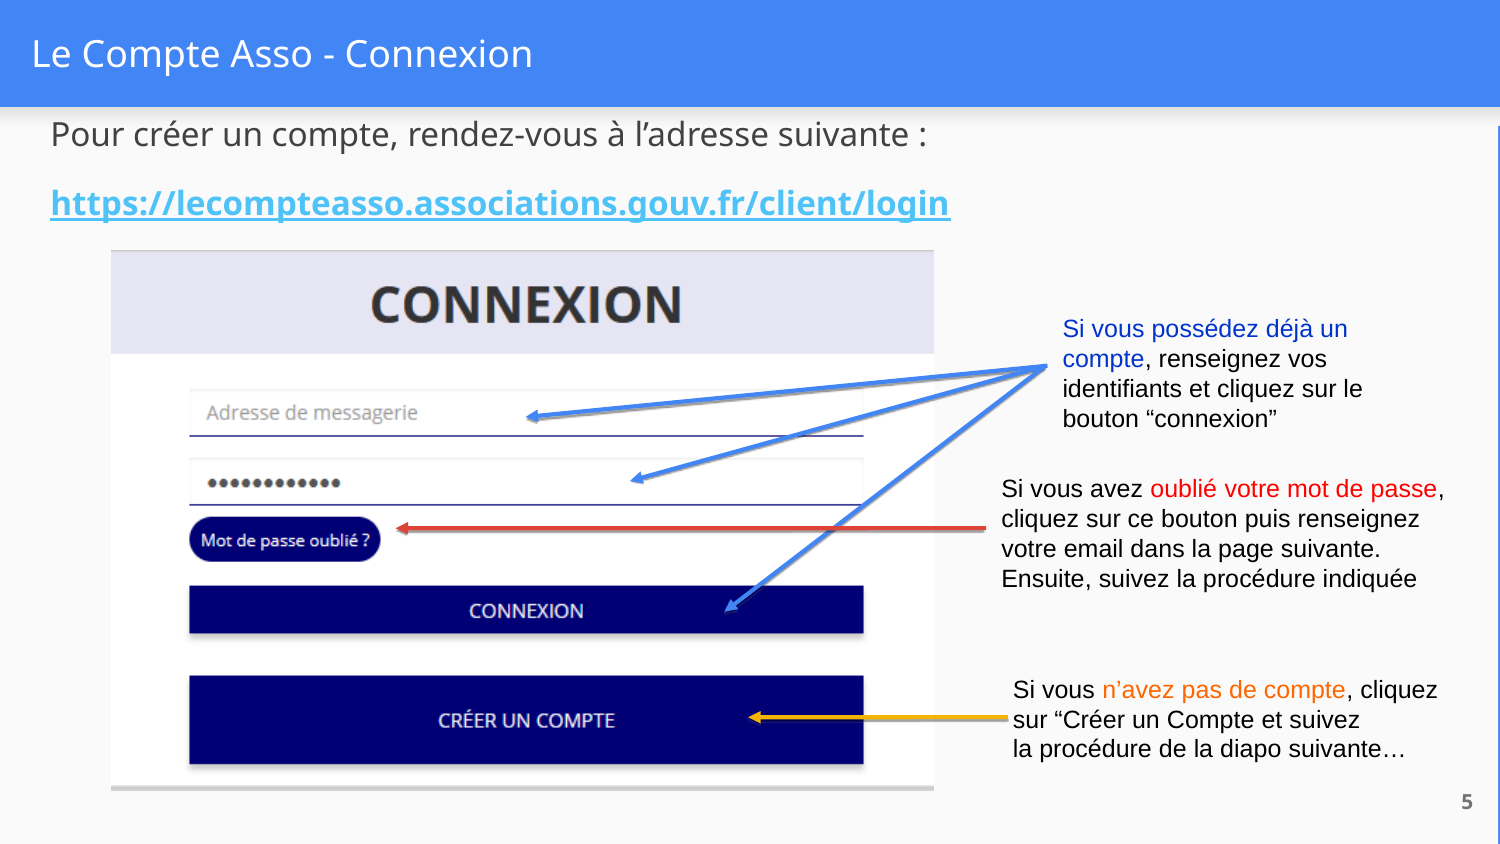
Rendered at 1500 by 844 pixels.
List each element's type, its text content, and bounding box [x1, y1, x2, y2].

list Pour créer un compte, rendez-vous à l’adresse suivante : https://lecompteasso.associations.gouv.fr/client/login [846, 372, 1160, 526]
text_box Si vous avez oublié votre mot de passe, cliquez sur ce bouton puis renseignez votre email dans la page suivante. Ensuite, suivez la procédure indiquée [986, 457, 1471, 628]
slide_number <numéro> [1398, 770, 1489, 835]
text_box Si vous n’avez pas de compte, cliquez sur “Créer un Compte et suivez la procédure de la diapo suivante… [997, 658, 1454, 783]
text_box Si vous possédez déjà un compte, renseignez vos identifiants et cliquez sur le bouton “connexion” [1047, 297, 1459, 434]
title Le Compte Asso - Connexion [16, 2, 1464, 102]
list Pour créer un compte, rendez-vous à l’adresse suivante : https://lecompteasso.associations.gouv.fr/client/login [35, 98, 1160, 745]
picture [111, 745, 934, 791]
